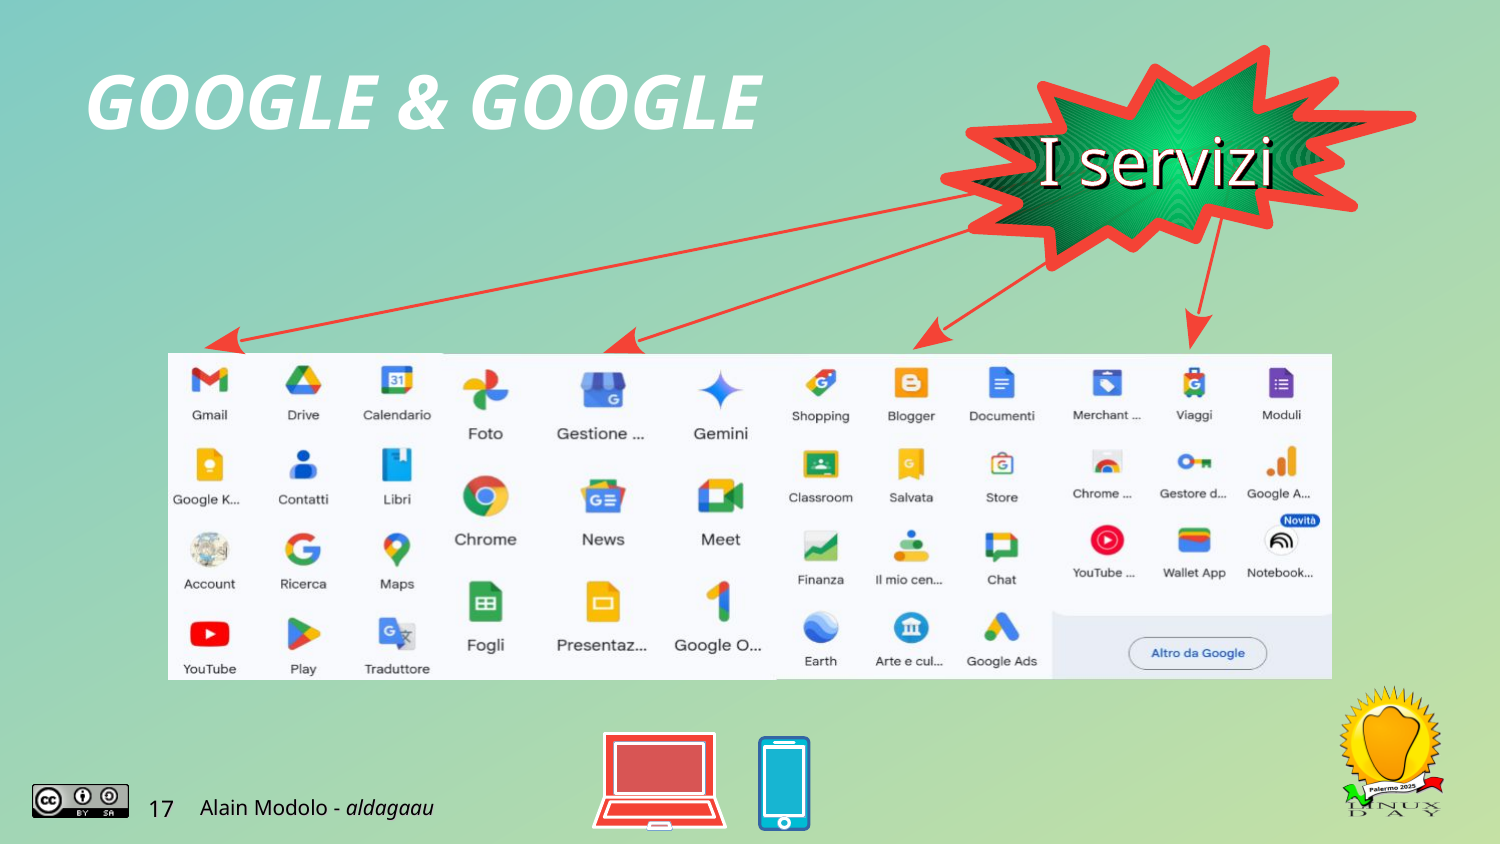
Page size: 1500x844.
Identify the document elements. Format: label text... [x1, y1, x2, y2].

text_box [759, 737, 809, 830]
picture [168, 353, 1500, 844]
picture [32, 784, 129, 818]
text_box I servizi [945, 50, 1411, 266]
text_box [593, 733, 726, 829]
title GOOGLE & GOOGLE [68, 51, 778, 150]
